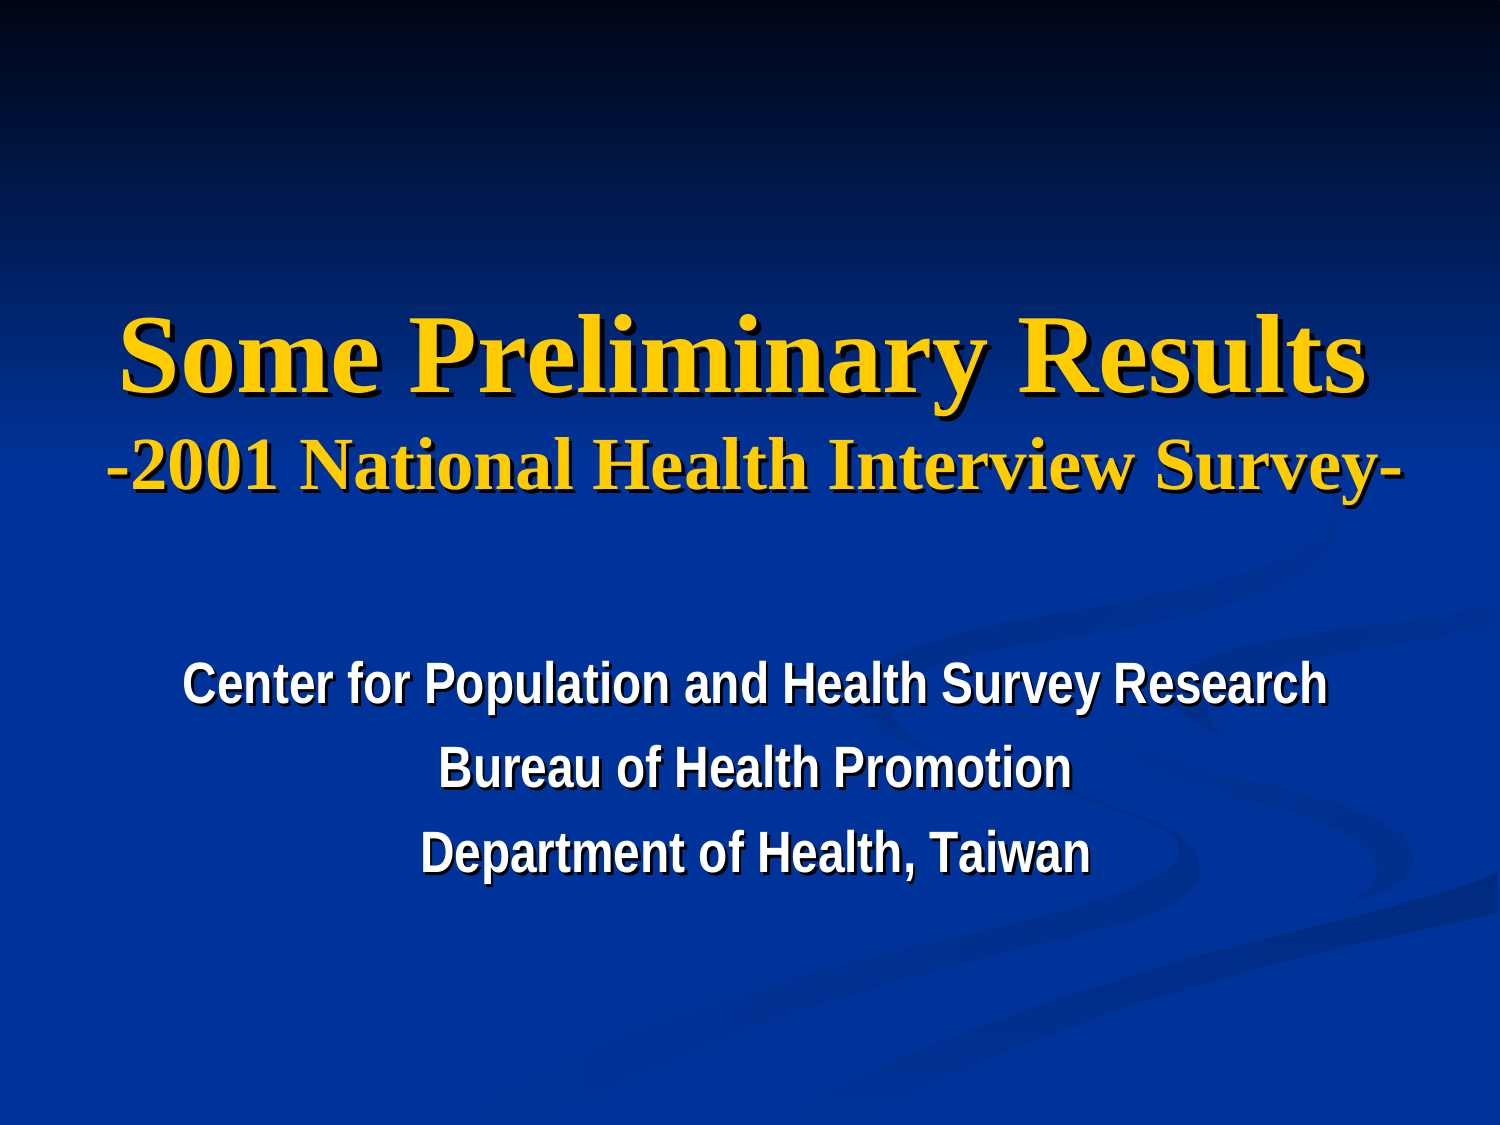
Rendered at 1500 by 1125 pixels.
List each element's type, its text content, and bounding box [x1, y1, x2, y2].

title Some Preliminary Results -2001 National Health Interview Survey- [75, 249, 1436, 535]
subtitle Center for Population and Health Survey Research Bureau of Health Promotion Department of Health, Taiwan [147, 637, 1365, 988]
